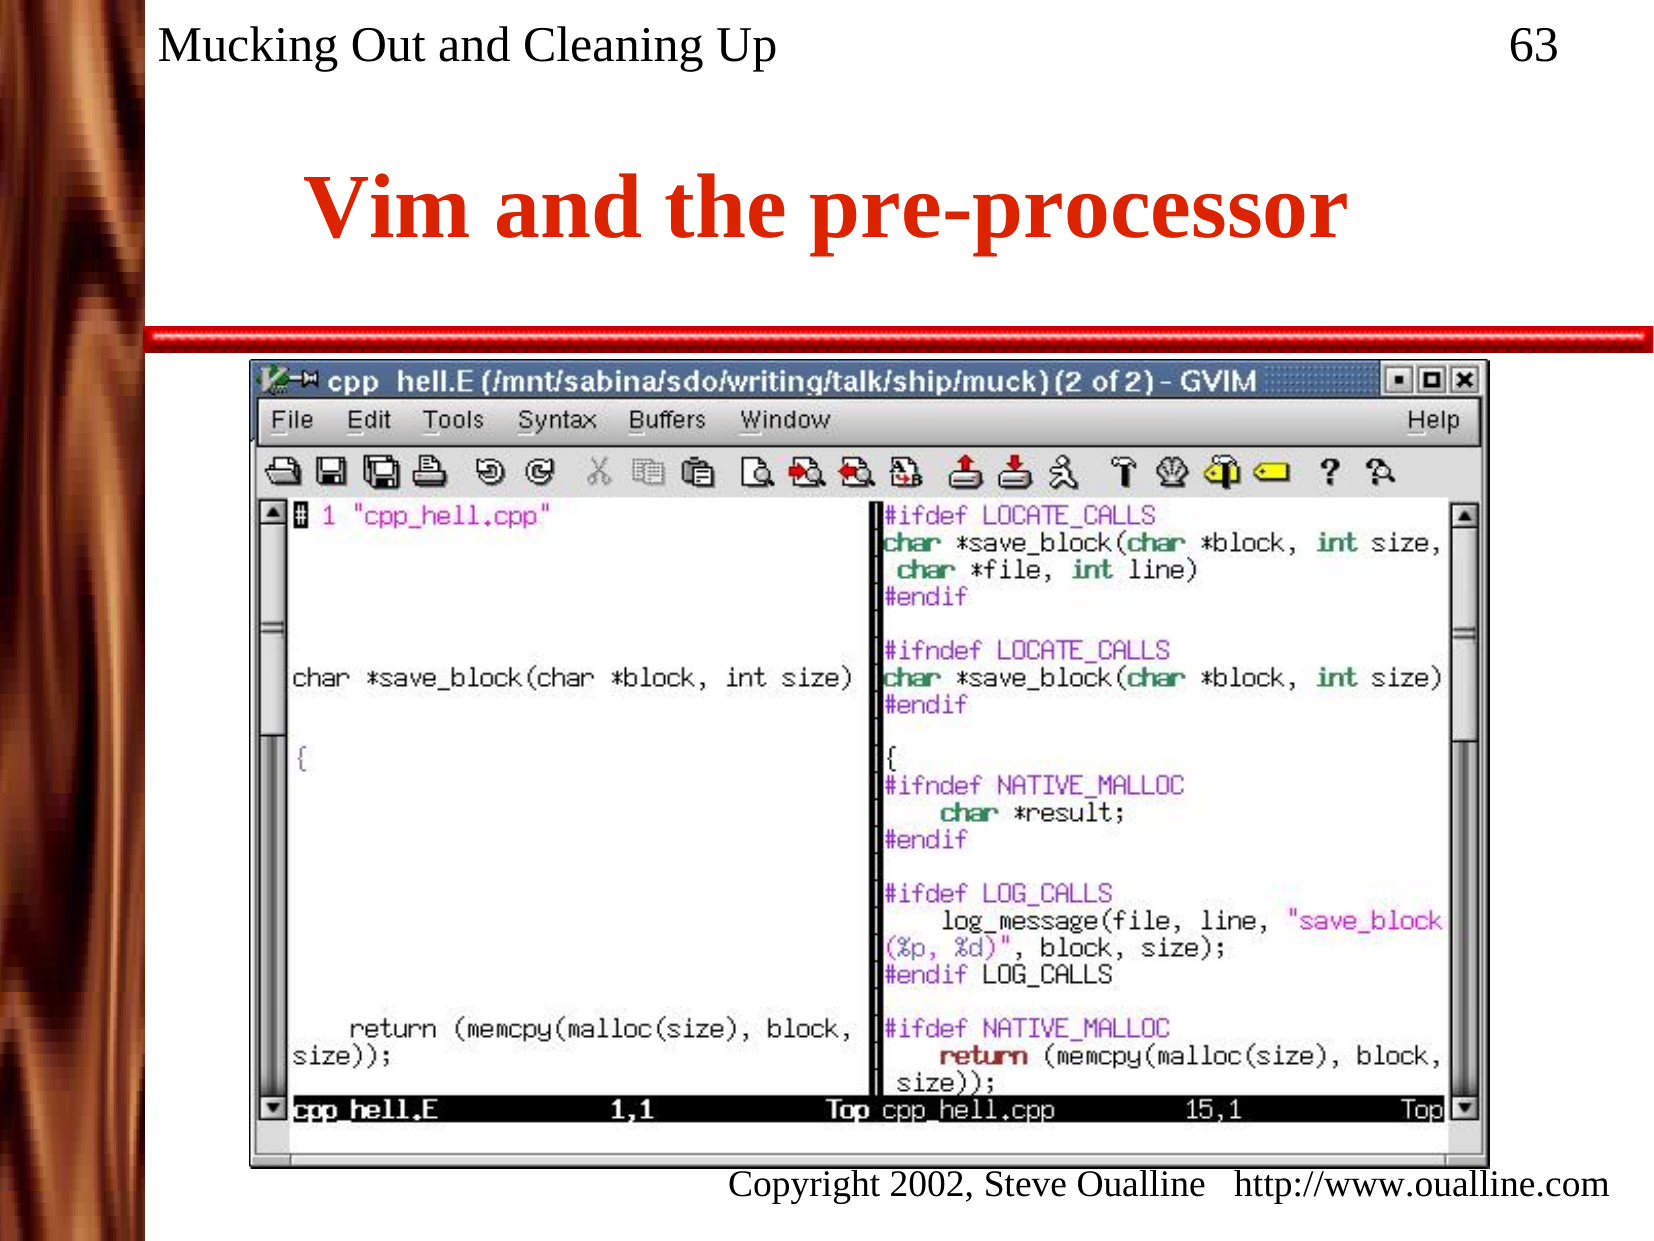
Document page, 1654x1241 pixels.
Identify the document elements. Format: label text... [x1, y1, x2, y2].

title Vim and the pre-processor [121, 102, 1534, 310]
picture [0, 0, 1654, 1241]
picture [249, 359, 1490, 1169]
